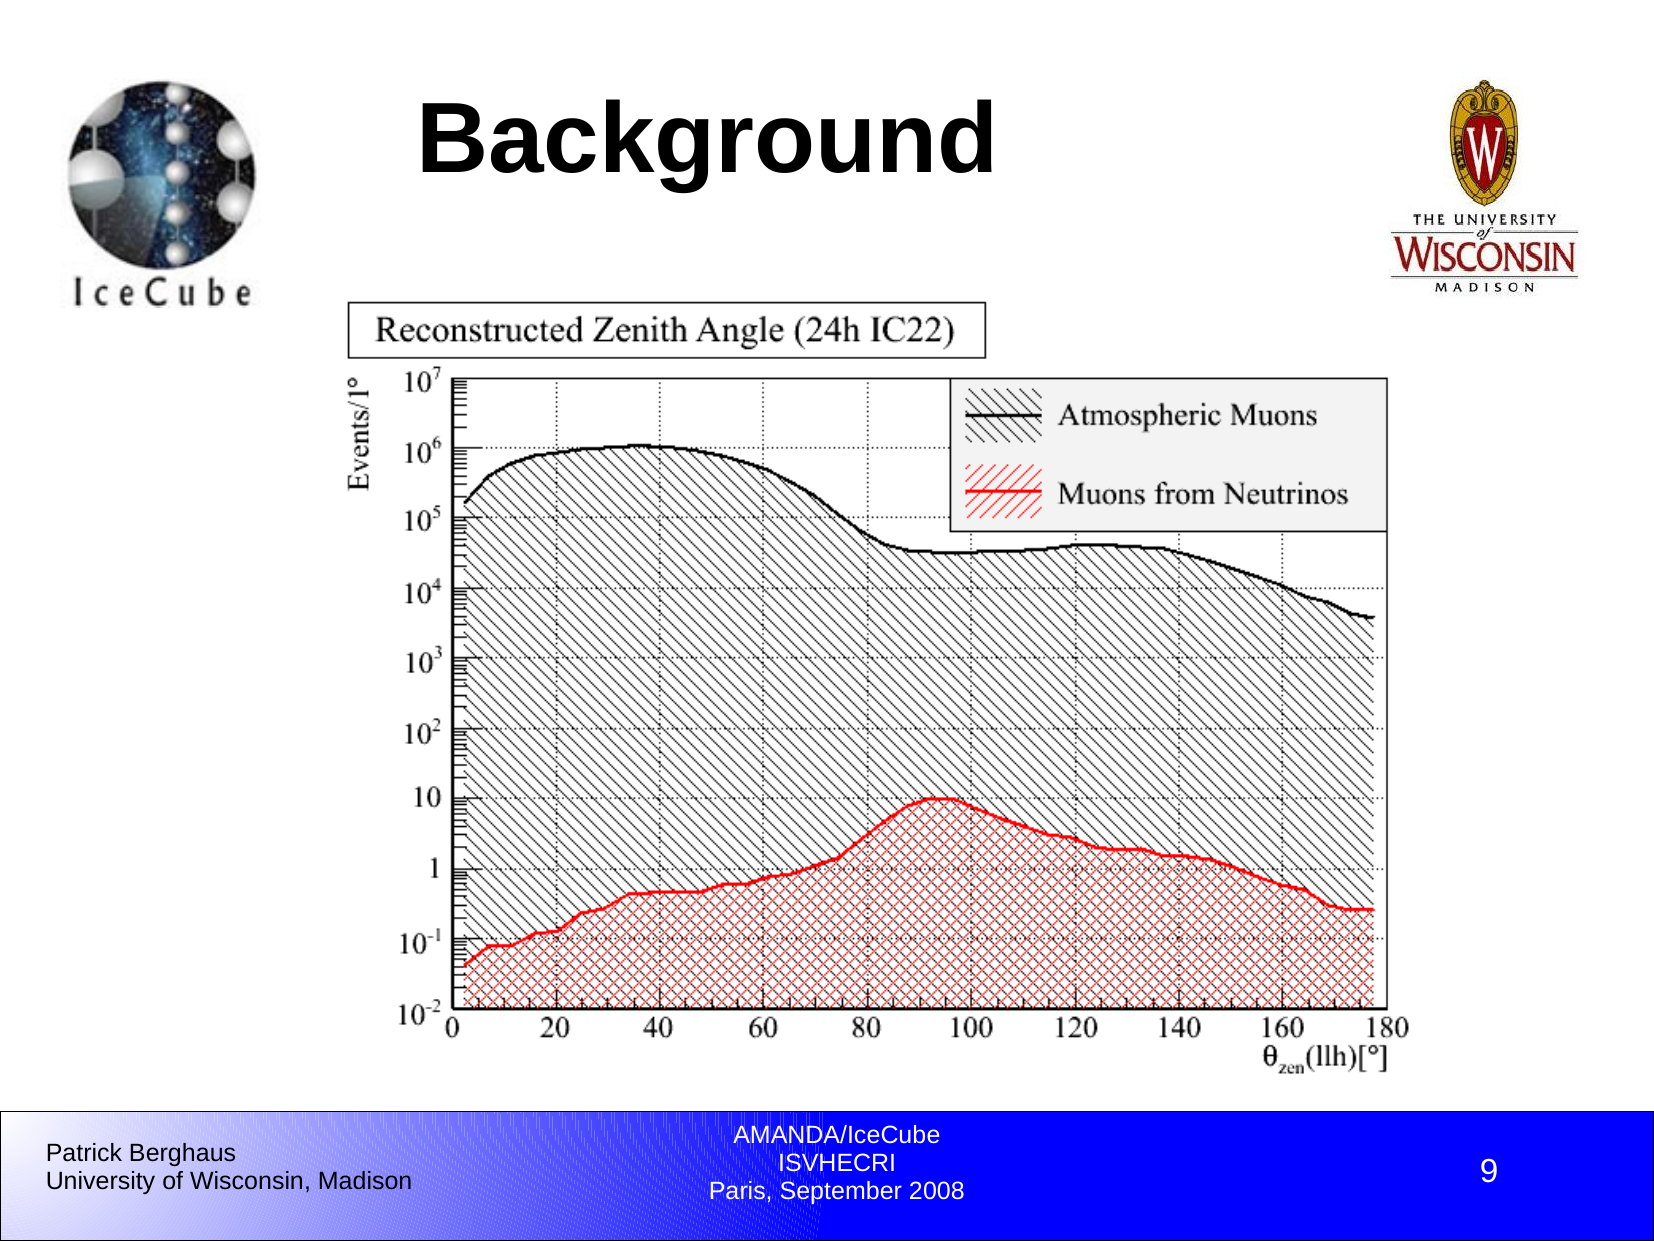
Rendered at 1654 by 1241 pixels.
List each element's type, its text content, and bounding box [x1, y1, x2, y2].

text_box Background [401, 75, 1013, 241]
picture [60, 78, 263, 308]
picture [327, 76, 1585, 1090]
